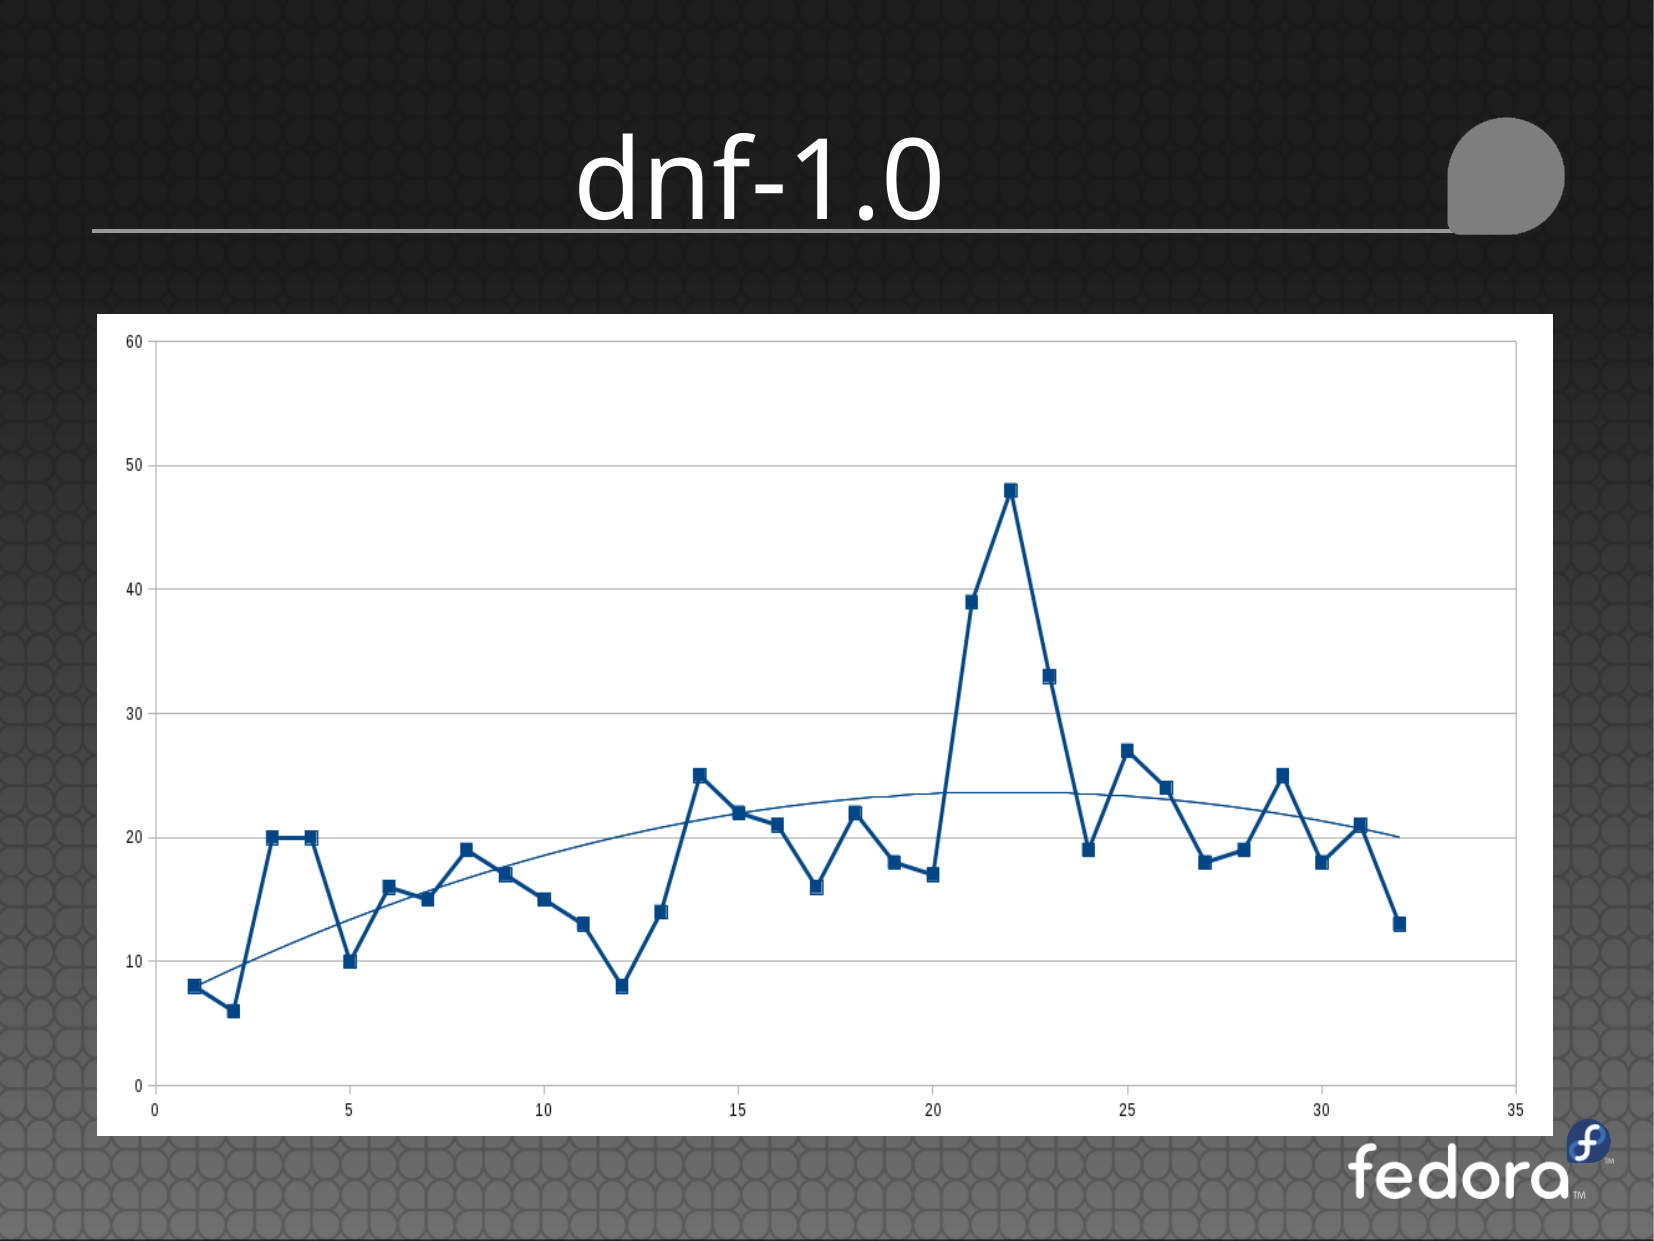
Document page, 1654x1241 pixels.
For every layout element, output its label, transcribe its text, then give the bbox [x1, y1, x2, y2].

title dnf-1.0 [94, 100, 1426, 251]
picture [0, 0, 1654, 1241]
